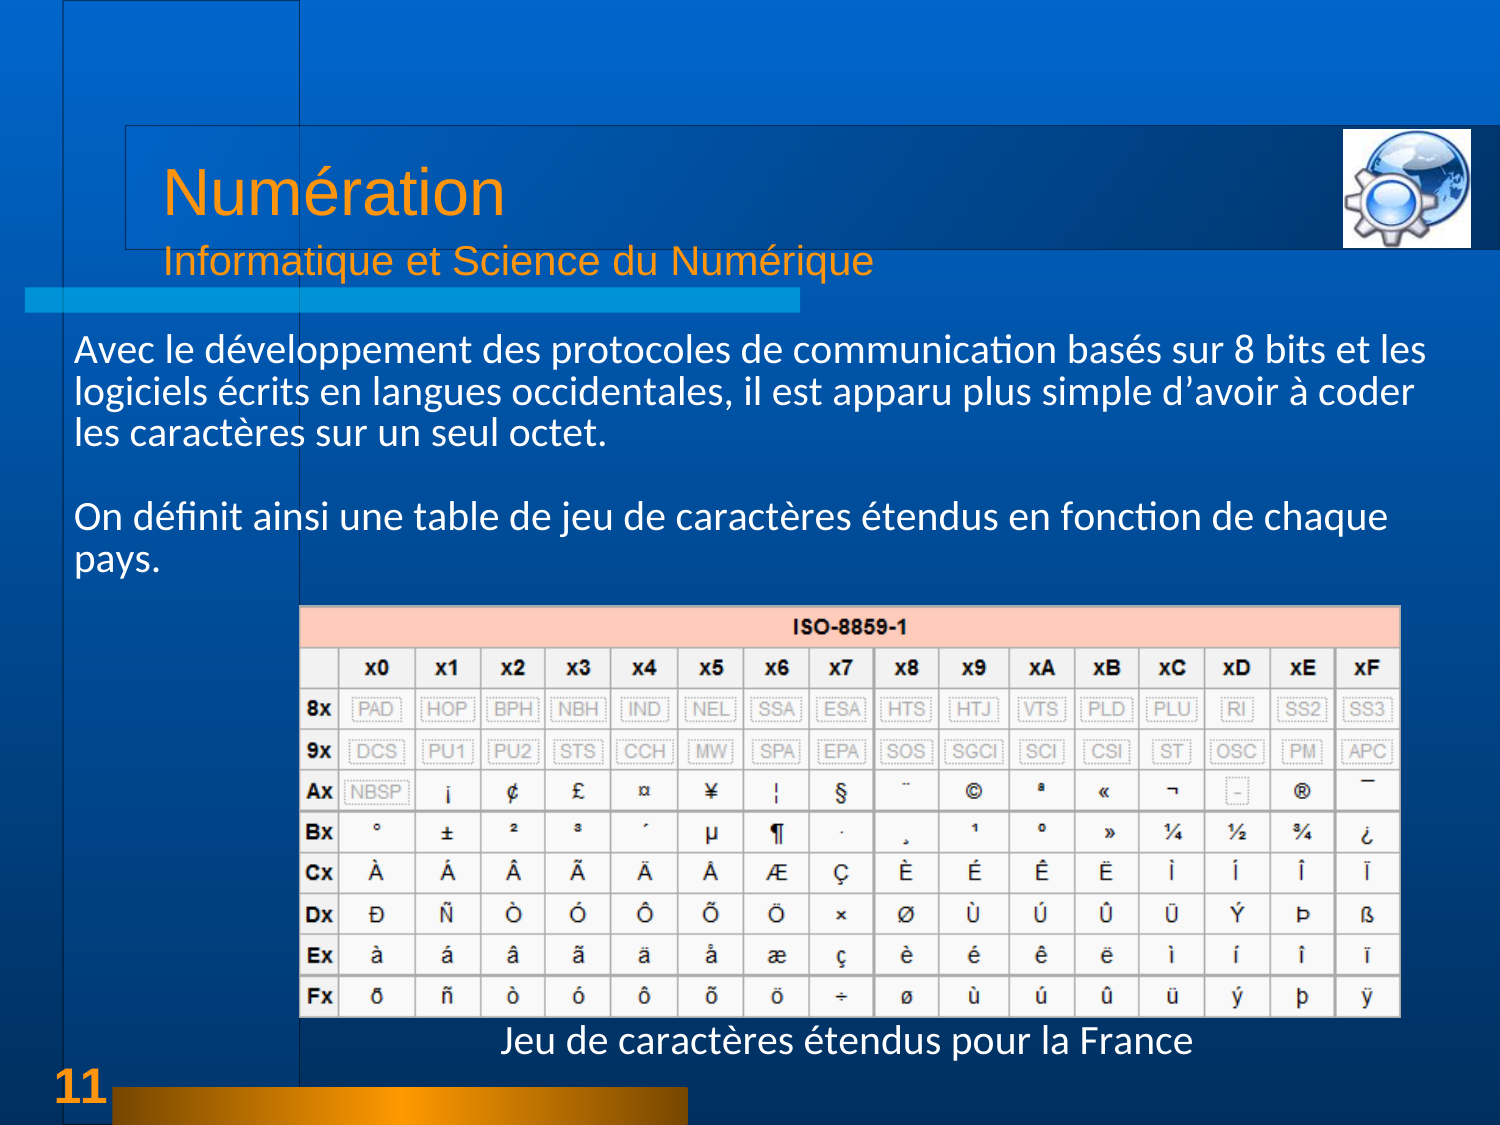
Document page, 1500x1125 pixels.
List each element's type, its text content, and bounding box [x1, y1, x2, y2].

text_box Avec le développement des protocoles de communication basés sur 8 bits et les logiciels écrits en langues occidentales, il est apparu plus simple d’avoir à coder les caractères sur un seul octet. On définit ainsi une table de jeu de caractères étendus en fonction de chaque pays. [59, 324, 1477, 697]
text_box Jeu de caractères étendus pour la France [301, 1015, 1394, 1082]
picture [299, 605, 1401, 1018]
picture [1343, 129, 1471, 248]
